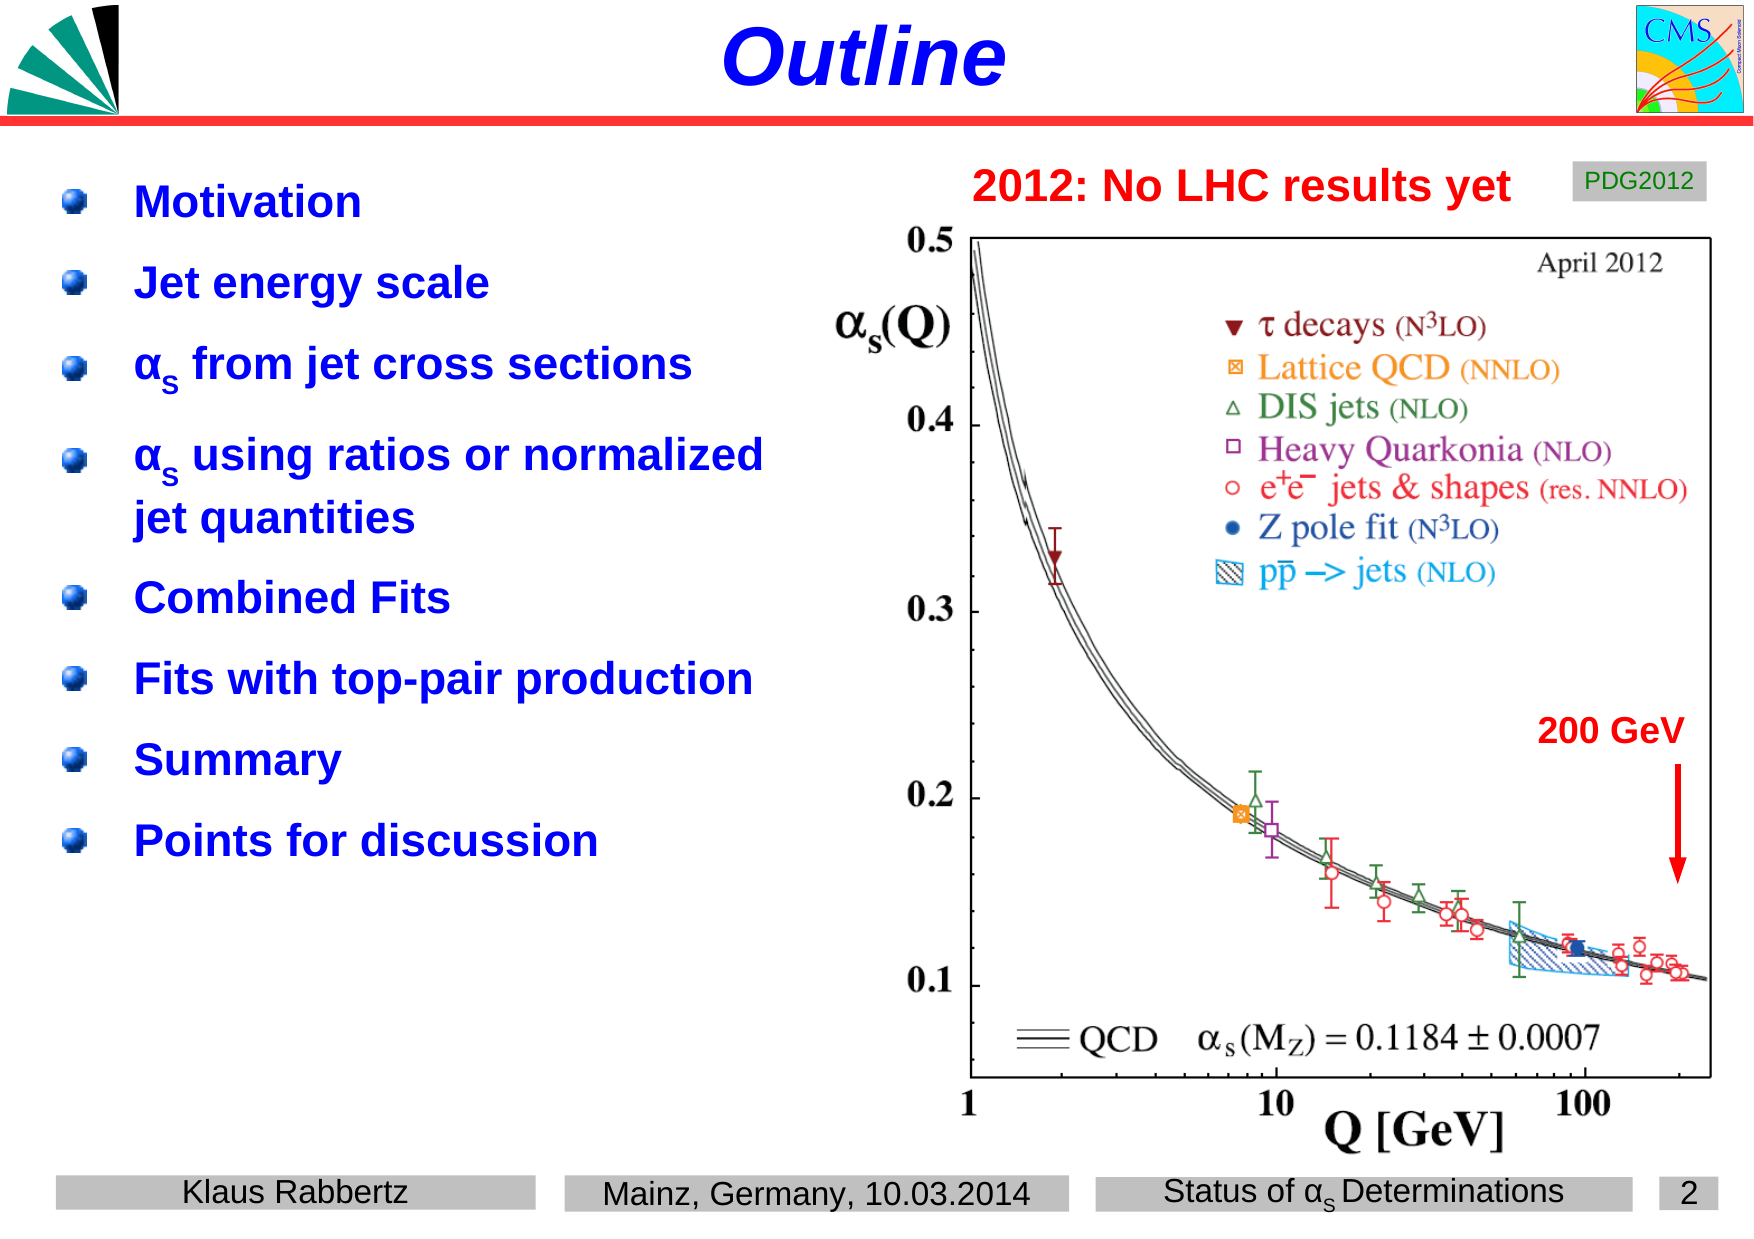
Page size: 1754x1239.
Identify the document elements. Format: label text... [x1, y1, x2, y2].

text_box 200 GeV [1525, 703, 1698, 758]
title Outline [123, 0, 1606, 114]
text_box 2012: No LHC results yet [960, 153, 1524, 217]
list Motivation Jet energy scale αS from jet cross sections αS using ratios or normalized jet quantities Combined Fits Fits with top-pair production Summary Points for discussion [50, 175, 820, 1156]
picture [1636, 5, 1744, 113]
picture [7, 5, 119, 116]
picture [829, 219, 1723, 1159]
text_box PDG2012 [1572, 161, 1707, 202]
